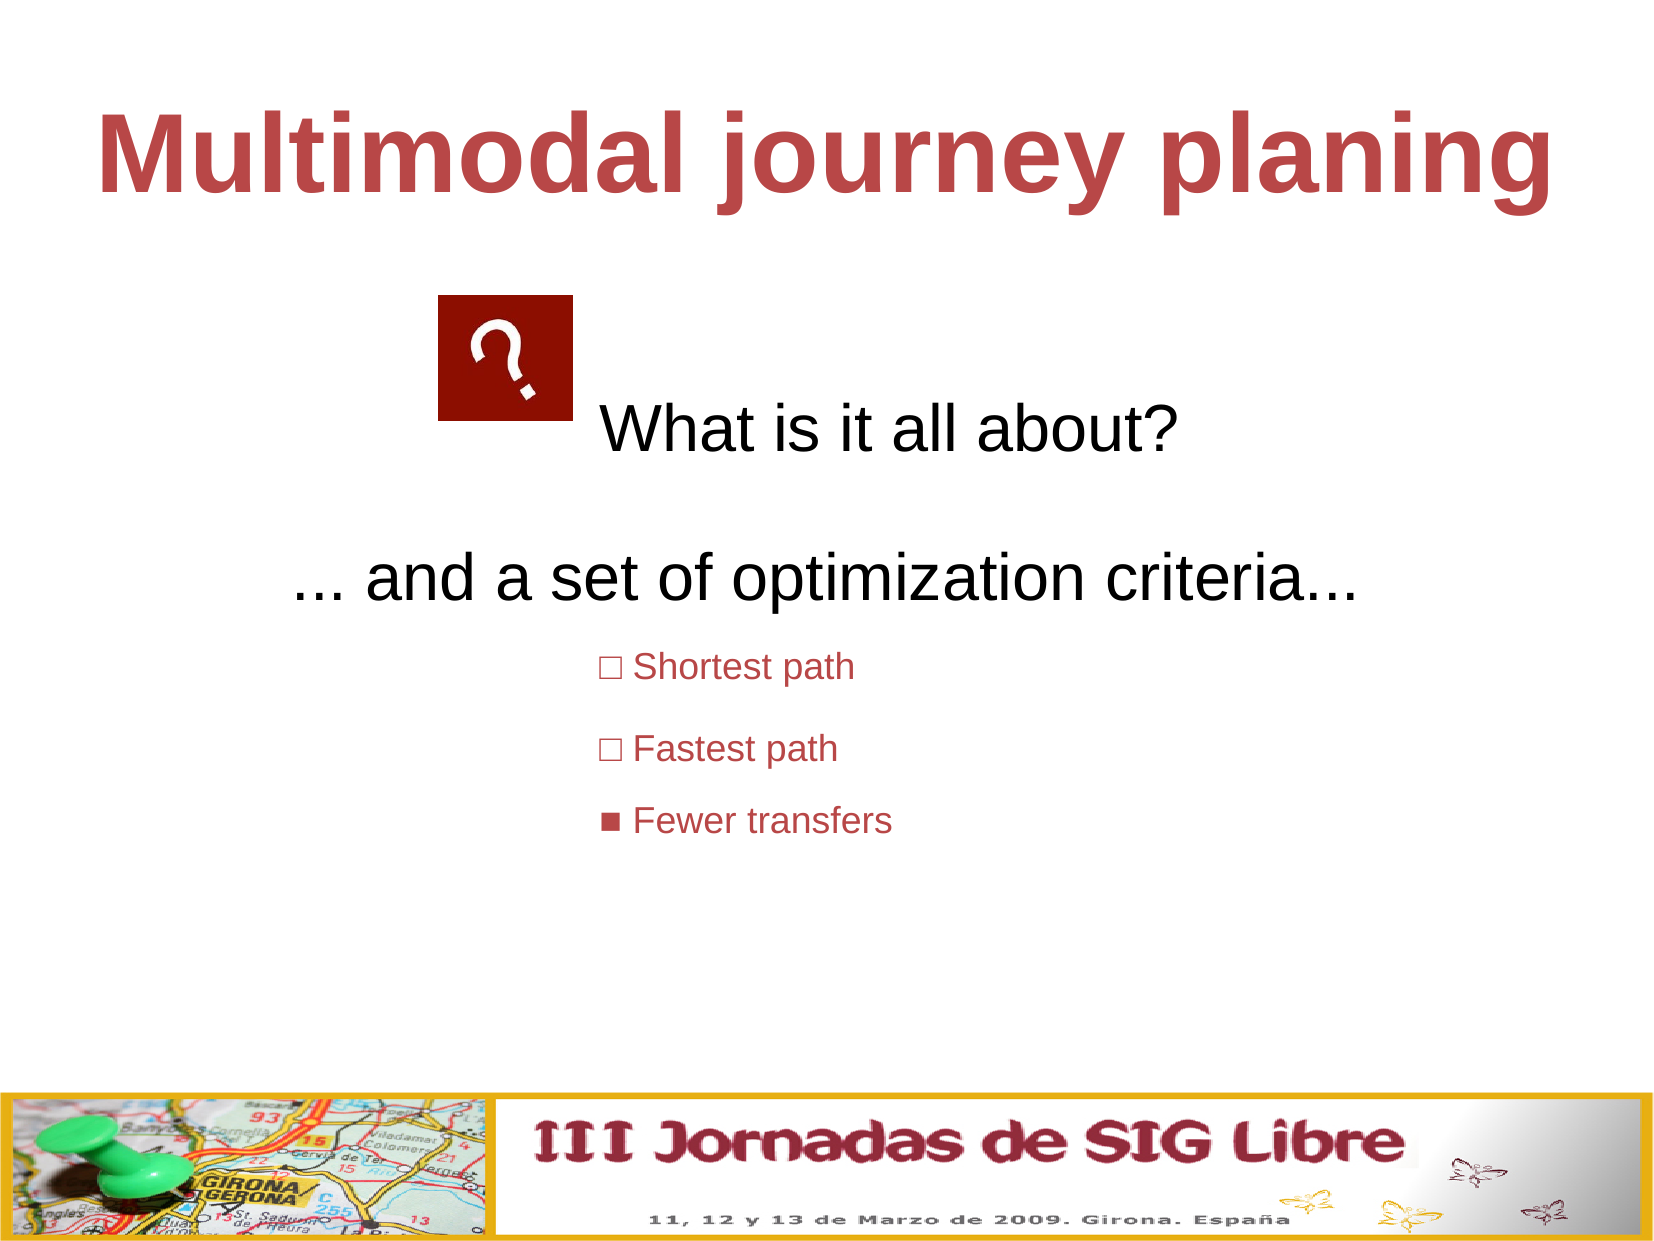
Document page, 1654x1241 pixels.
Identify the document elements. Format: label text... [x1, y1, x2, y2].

subtitle What is it all about? ... and a set of optimization criteria... [82, 242, 1571, 1062]
title Multimodal journey planing [82, 49, 1571, 242]
text_box □ Shortest path [584, 637, 1010, 696]
picture [438, 295, 573, 421]
picture [0, 1092, 1654, 1241]
text_box □ Fastest path [584, 719, 1010, 777]
text_box ■ Fewer transfers [584, 791, 1182, 849]
